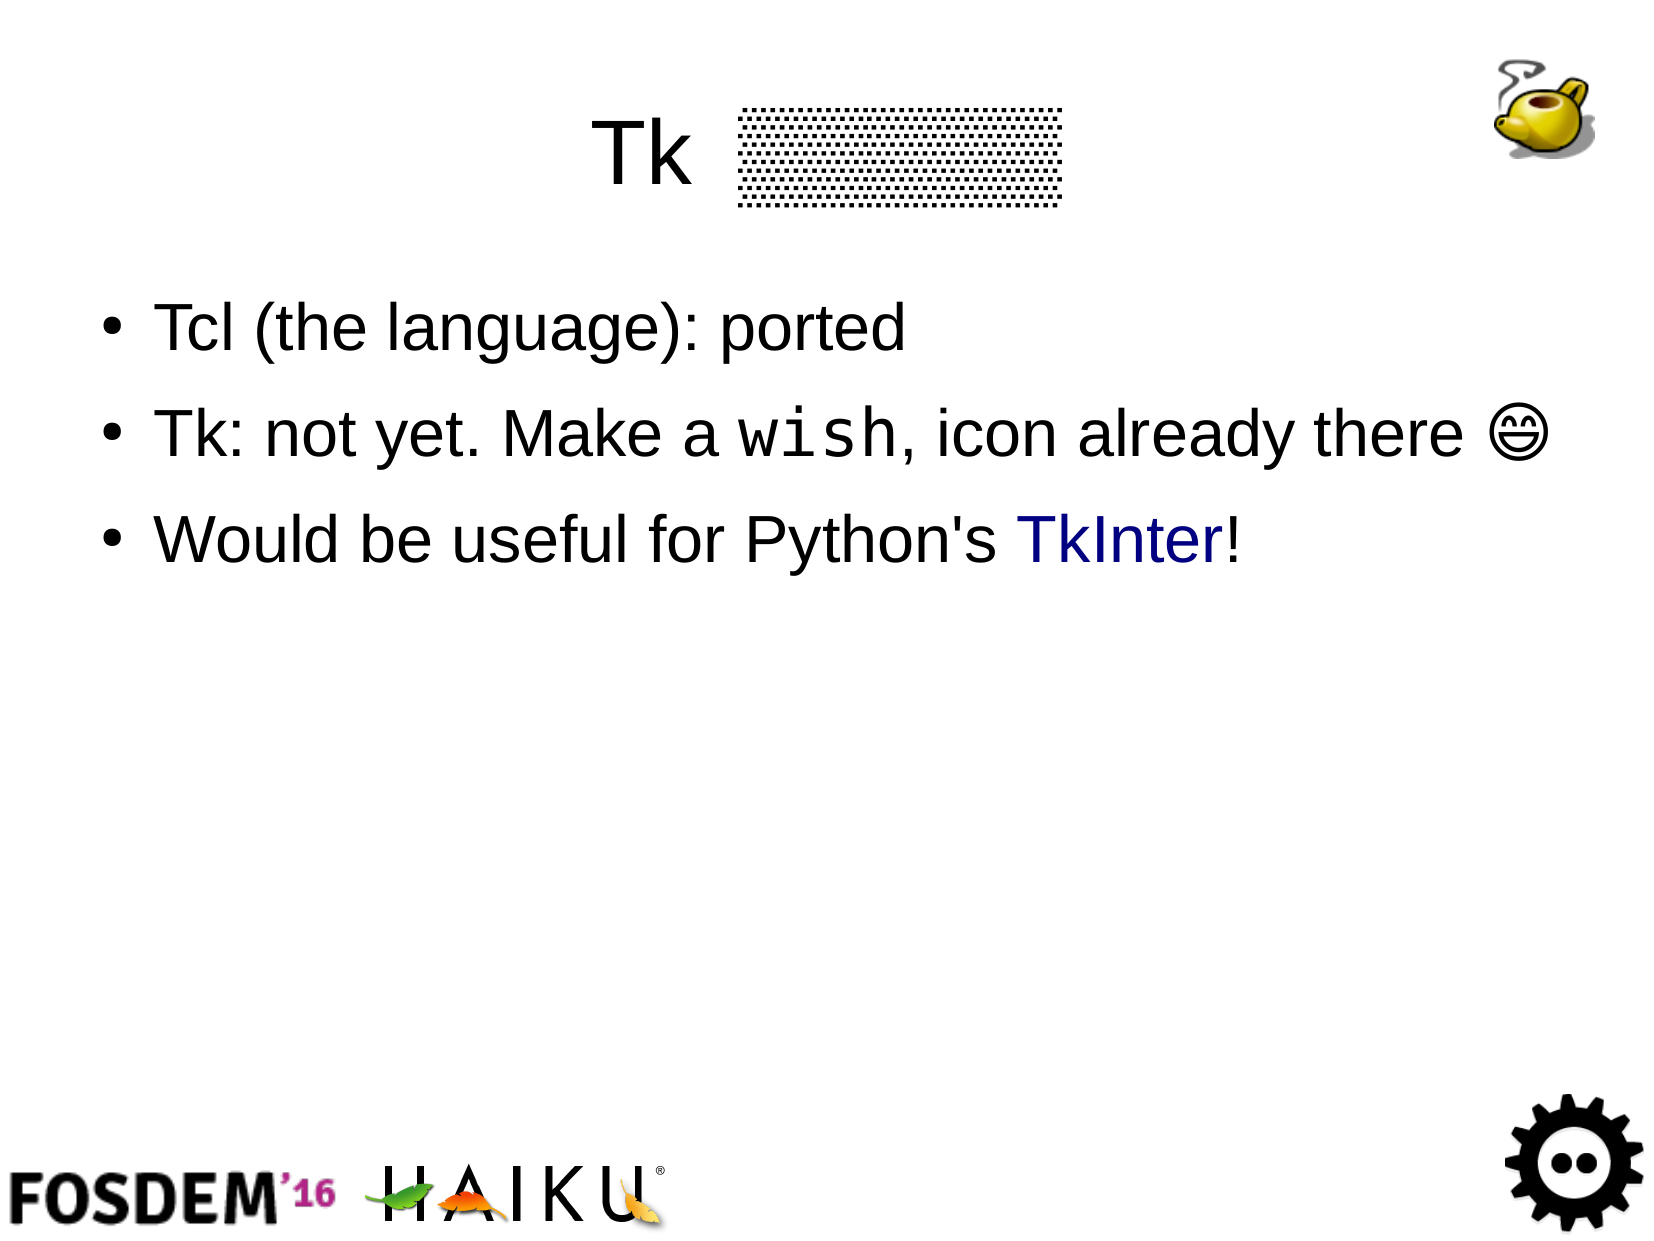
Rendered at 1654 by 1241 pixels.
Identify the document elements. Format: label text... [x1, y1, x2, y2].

picture [363, 1163, 670, 1235]
picture [1505, 1094, 1648, 1235]
list Tcl (the language): ported Tk: not yet. Make a wish, icon already there 😄 Would be useful for Python's TkInter! [82, 290, 1571, 1010]
picture [1494, 58, 1595, 159]
title Tk ▒▒▒▒▒ [82, 49, 1571, 257]
picture [0, 1152, 350, 1241]
